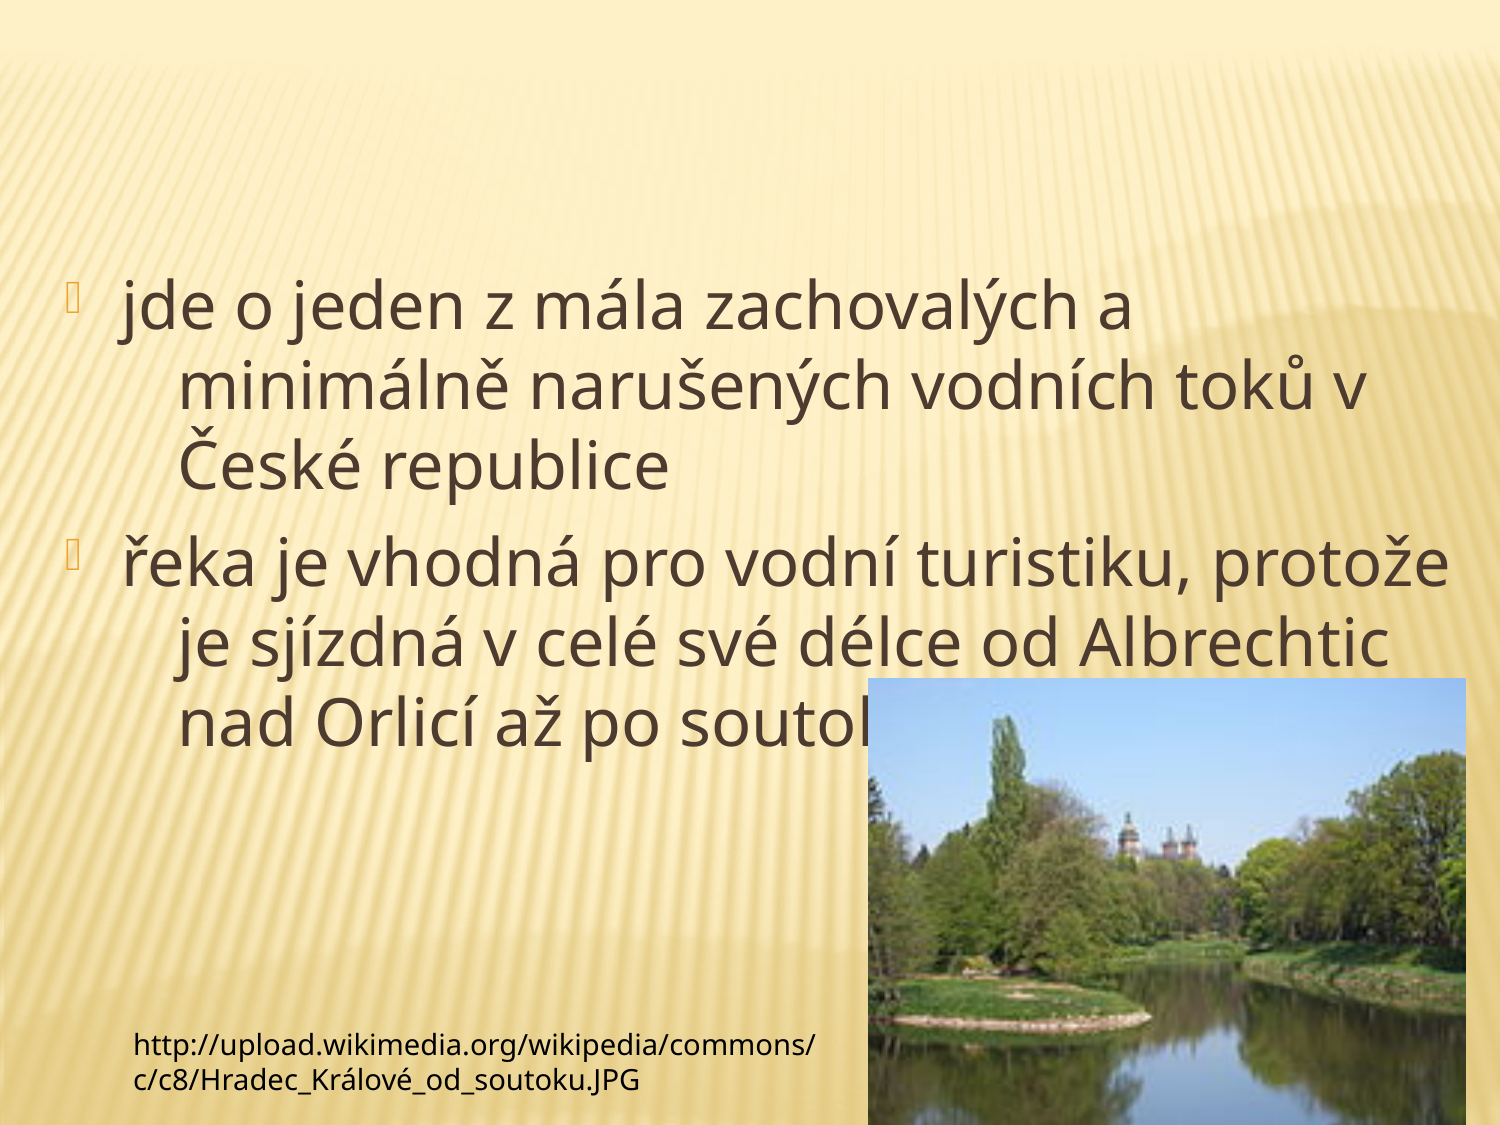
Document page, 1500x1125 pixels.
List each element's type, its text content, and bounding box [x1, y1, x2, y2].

text_box http://upload.wikimedia.org/wikipedia/commons/c/c8/Hradec_Králové_od_soutoku.JPG [118, 1019, 868, 1104]
list jde o jeden z mála zachovalých a minimálně narušených vodních toků v České republice řeka je vhodná pro vodní turistiku, protože je sjízdná v celé své délce od Albrechtic nad Orlicí až po soutok s Labem [50, 254, 1476, 998]
picture [868, 678, 1466, 1125]
